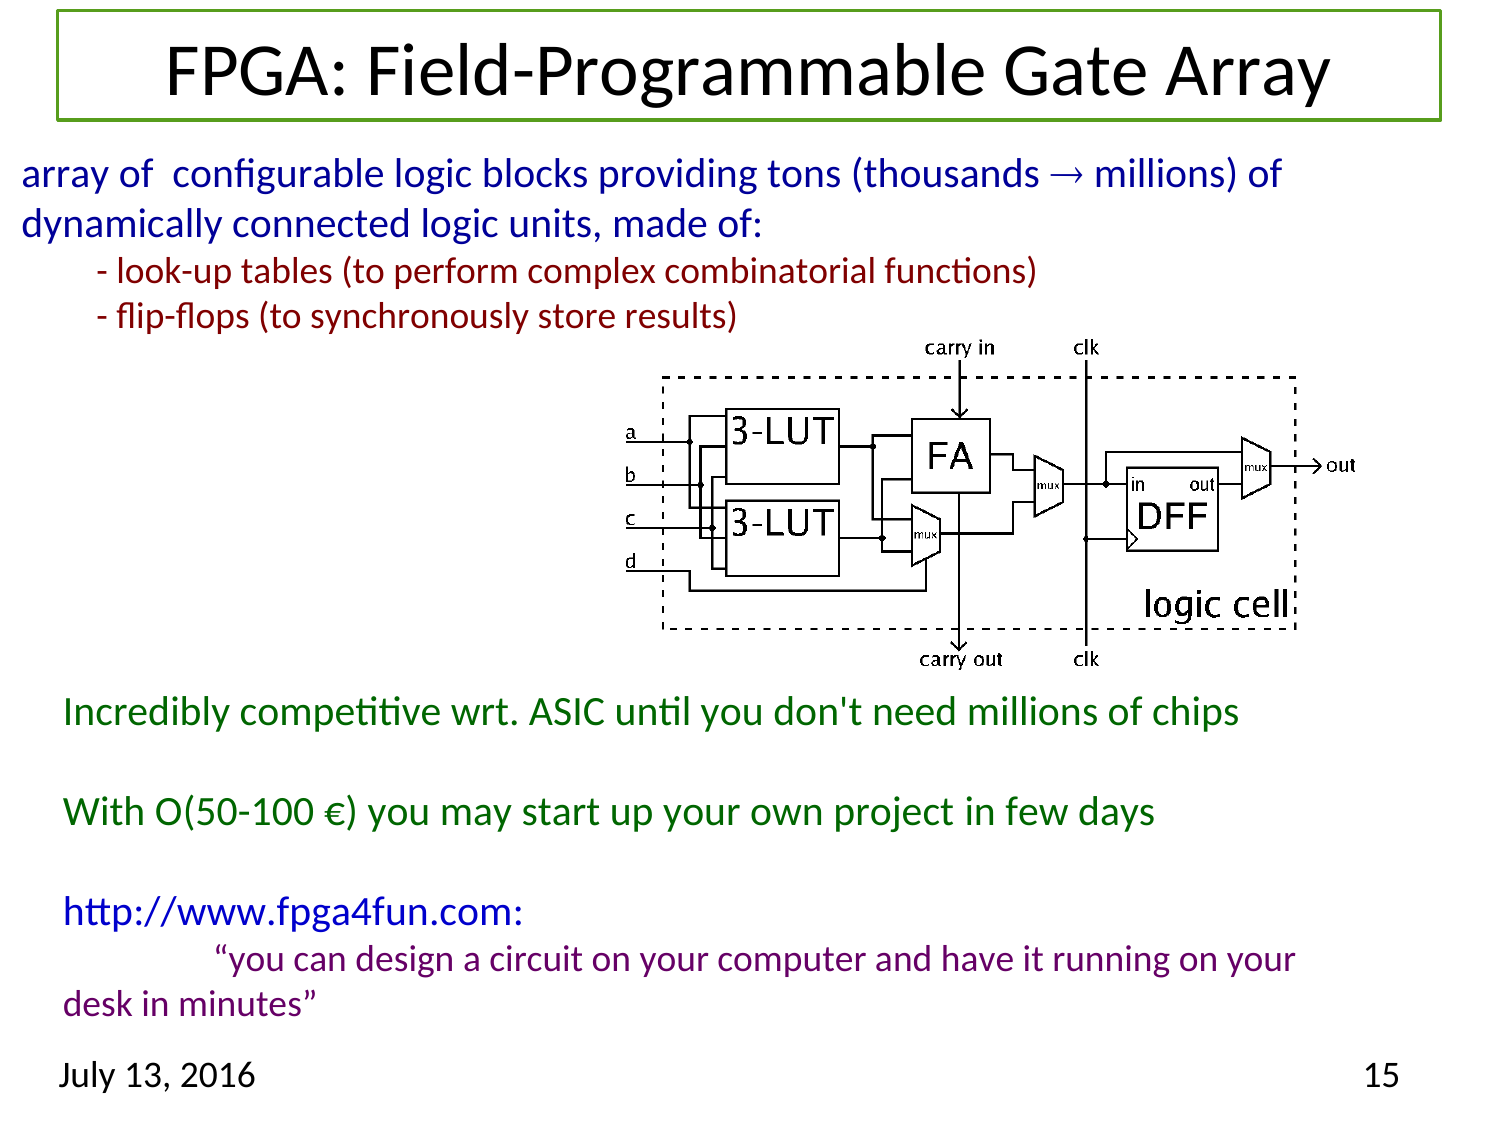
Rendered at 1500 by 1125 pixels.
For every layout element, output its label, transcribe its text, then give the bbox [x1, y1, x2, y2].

title Incredibly competitive wrt. ASIC until you don't need millions of chips With O(50-100 €) you may start up your own project in few days http://www.fpga4fun.com: “you can design a circuit on your computer and have it running on your desk in minutes” [48, 675, 1377, 1032]
title array of configurable logic blocks providing tons (thousands  millions) of dynamically connected logic units, made of: - look-up tables (to perform complex combinatorial functions) - flip-flops (to synchronously store results) [6, 138, 1336, 344]
title FPGA: Field-Programmable Gate Array [57, 10, 1441, 121]
picture [616, 336, 1365, 673]
